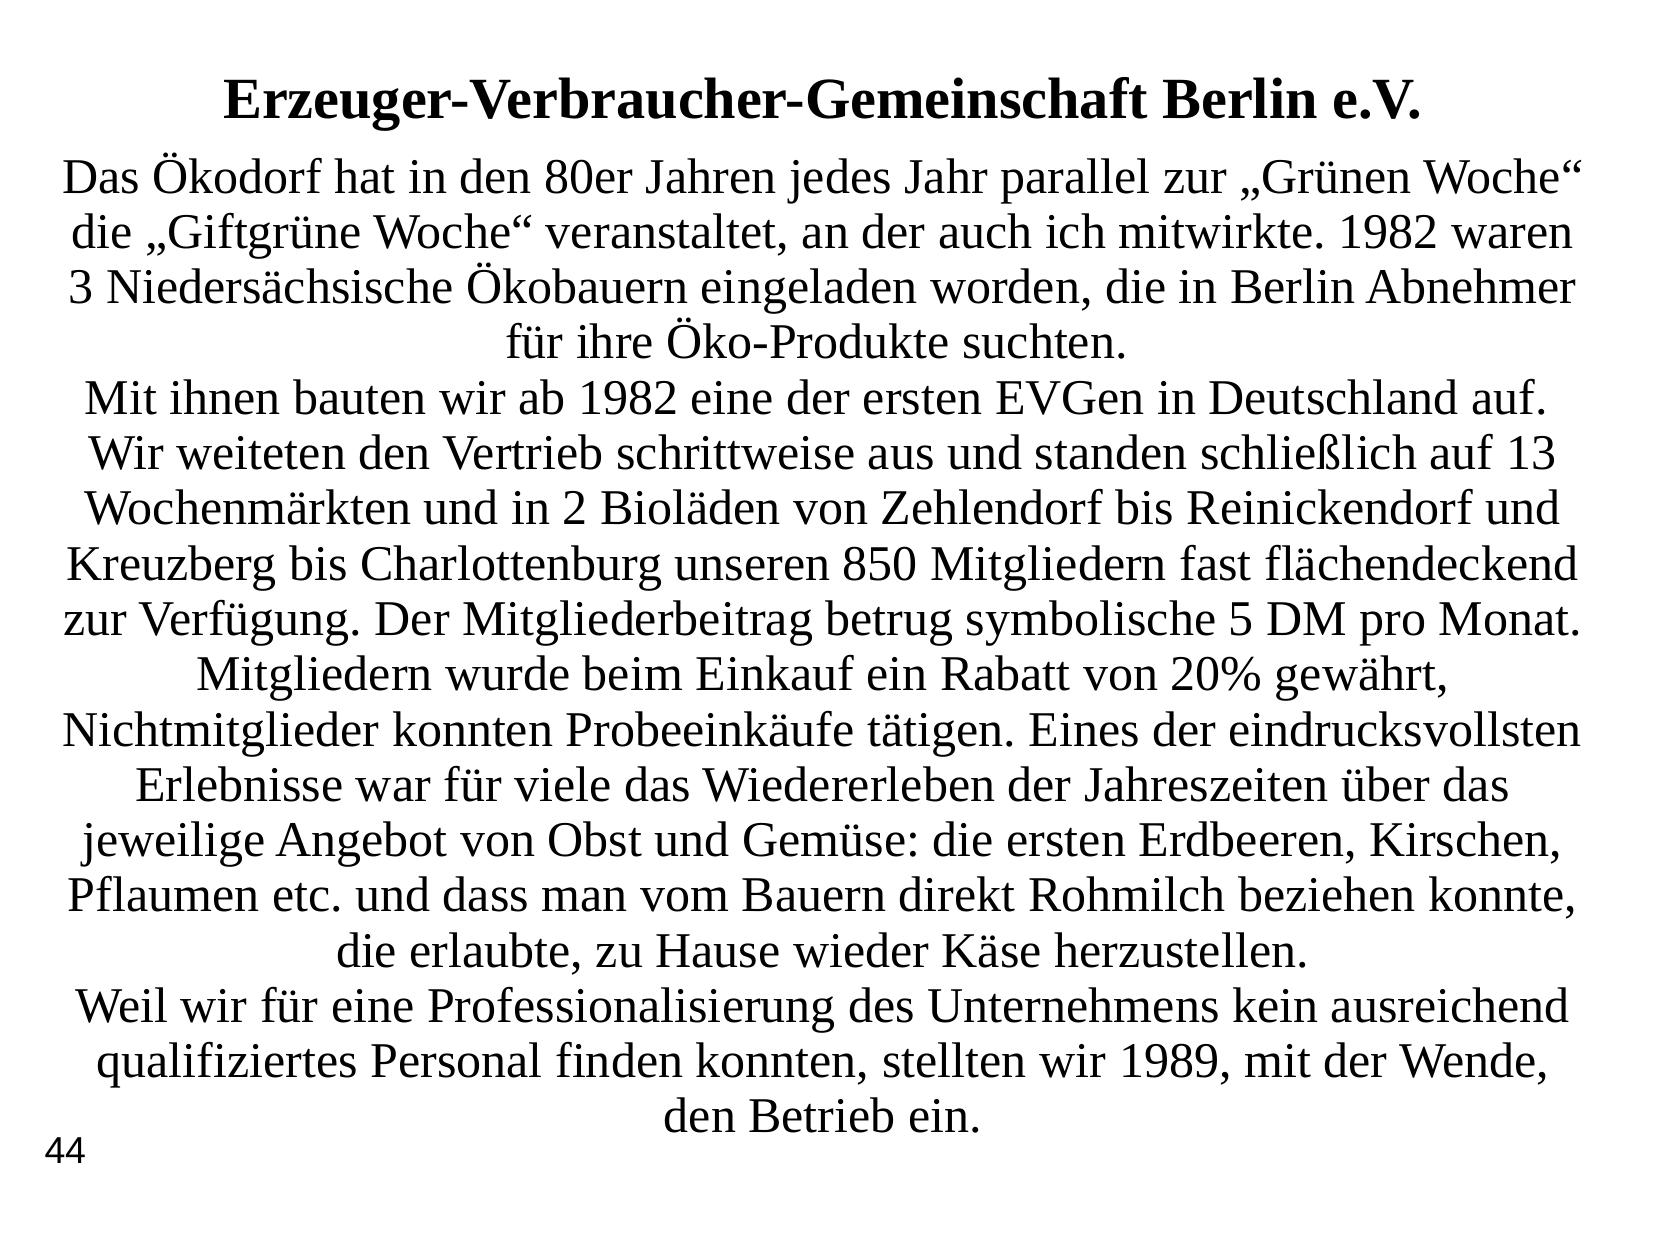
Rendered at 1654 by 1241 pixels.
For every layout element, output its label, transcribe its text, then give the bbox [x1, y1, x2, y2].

text_box <Nummer> [29, 1122, 247, 1193]
text_box Erzeuger-Verbraucher-Gemeinschaft Berlin e.V. Das Ökodorf hat in den 80er Jahren jedes Jahr parallel zur „Grünen Woche“ die „Giftgrüne Woche“ veranstaltet, an der auch ich mitwirkte. 1982 waren 3 Niedersächsische Ökobauern eingeladen worden, die in Berlin Abnehmer für ihre Öko-Produkte suchten. Mit ihnen bauten wir ab 1982 eine der ersten EVGen in Deutschland auf. Wir weiteten den Vertrieb schrittweise aus und standen schließlich auf 13 Wochenmärkten und in 2 Bioläden von Zehlendorf bis Reinickendorf und Kreuzberg bis Charlottenburg unseren 850 Mitgliedern fast flächendeckend zur Verfügung. Der Mitgliederbeitrag betrug symbolische 5 DM pro Monat. Mitgliedern wurde beim Einkauf ein Rabatt von 20% gewährt, Nichtmitglieder konnten Probeeinkäufe tätigen. Eines der eindrucksvollsten Erlebnisse war für viele das Wiedererleben der Jahreszeiten über das jeweilige Angebot von Obst und Gemüse: die ersten Erdbeeren, Kirschen, Pflaumen etc. und dass man vom Bauern direkt Rohmilch beziehen konnte, die erlaubte, zu Hause wieder Käse herzustellen. Weil wir für eine Professionalisierung des Unternehmens kein ausreichend qualifiziertes Personal finden konnten, stellten wir 1989, mit der Wende, den Betrieb ein. [47, 59, 1613, 1152]
